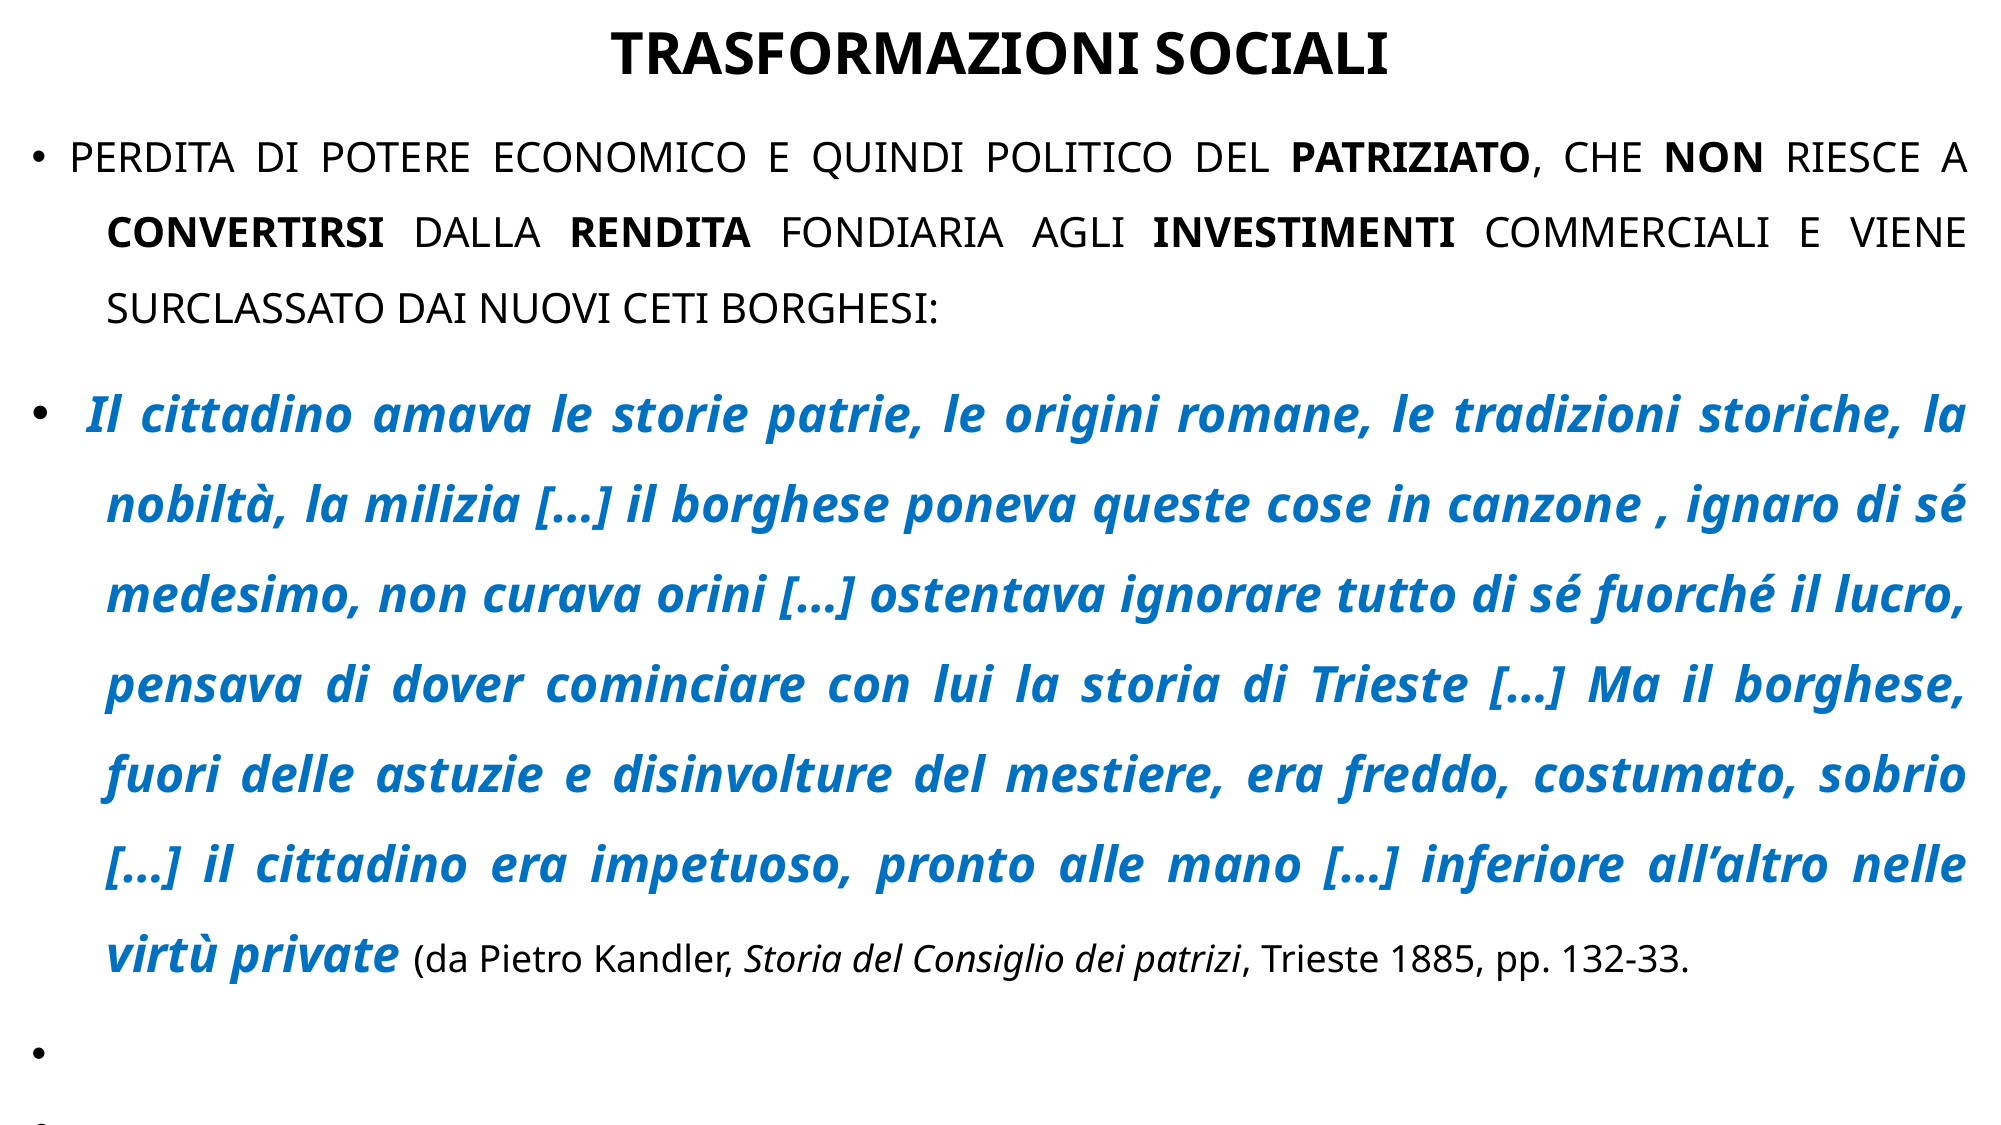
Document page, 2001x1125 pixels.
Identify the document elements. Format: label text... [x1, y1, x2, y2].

list PERDITA DI POTERE ECONOMICO E QUINDI POLITICO DEL PATRIZIATO, CHE NON RIESCE A CONVERTIRSI DALLA RENDITA FONDIARIA AGLI INVESTIMENTI COMMERCIALI E VIENE SURCLASSATO DAI NUOVI CETI BORGHESI: Il cittadino amava le storie patrie, le origini romane, le tradizioni storiche, la nobiltà, la milizia […] il borghese poneva queste cose in canzone , ignaro di sé medesimo, non curava orini […] ostentava ignorare tutto di sé fuorché il lucro, pensava di dover cominciare con lui la storia di Trieste […] Ma il borghese, fuori delle astuzie e disinvolture del mestiere, era freddo, costumato, sobrio […] il cittadino era impetuoso, pronto alle mano […] inferiore all’altro nelle virtù private (da Pietro Kandler, Storia del Consiglio dei patrizi, Trieste 1885, pp. 132-33. [16, 98, 1984, 1111]
title TRASFORMAZIONI SOCIALI [137, 0, 1863, 98]
